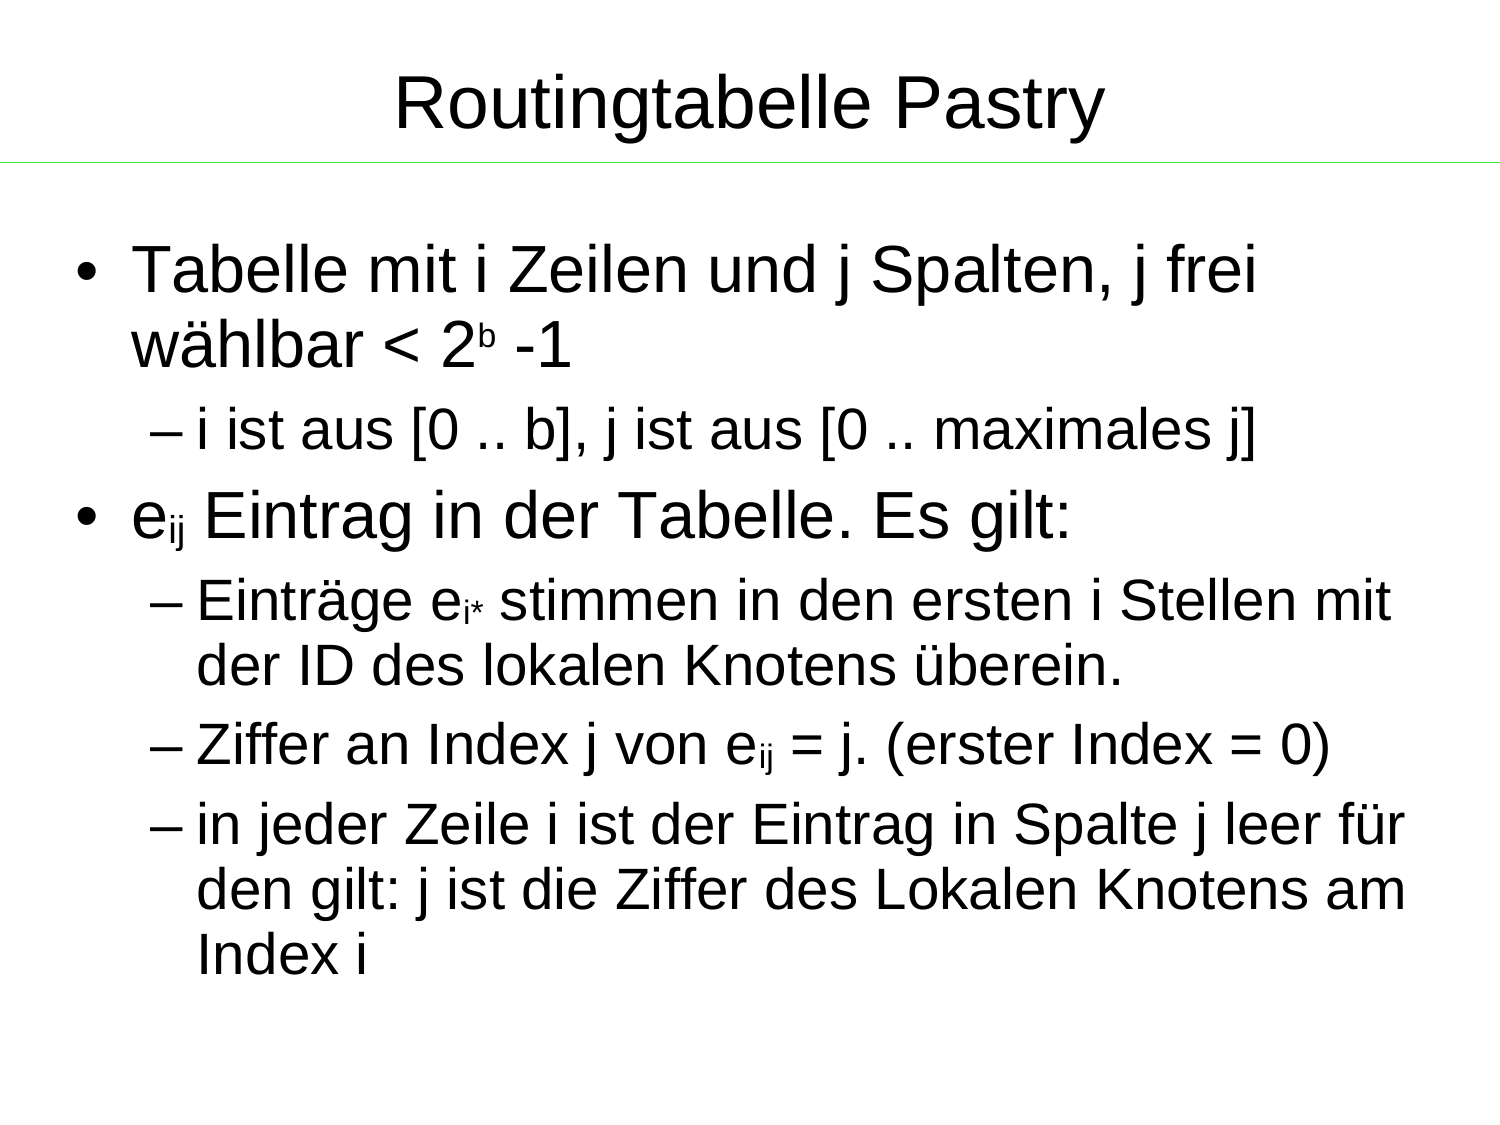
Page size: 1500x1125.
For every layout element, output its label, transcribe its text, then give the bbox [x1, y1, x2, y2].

list Tabelle mit i Zeilen und j Spalten, j frei wählbar < 2b -1 i ist aus [0 .. b], j ist aus [0 .. maximales j] eij Eintrag in der Tabelle. Es gilt: Einträge ei* stimmen in den ersten i Stellen mit der ID des lokalen Knotens überein. Ziffer an Index j von eij = j. (erster Index = 0) in jeder Zeile i ist der Eintrag in Spalte j leer für den gilt: j ist die Ziffer des Lokalen Knotens am Index i [75, 232, 1426, 1048]
title Routingtabelle Pastry [75, 57, 1426, 148]
